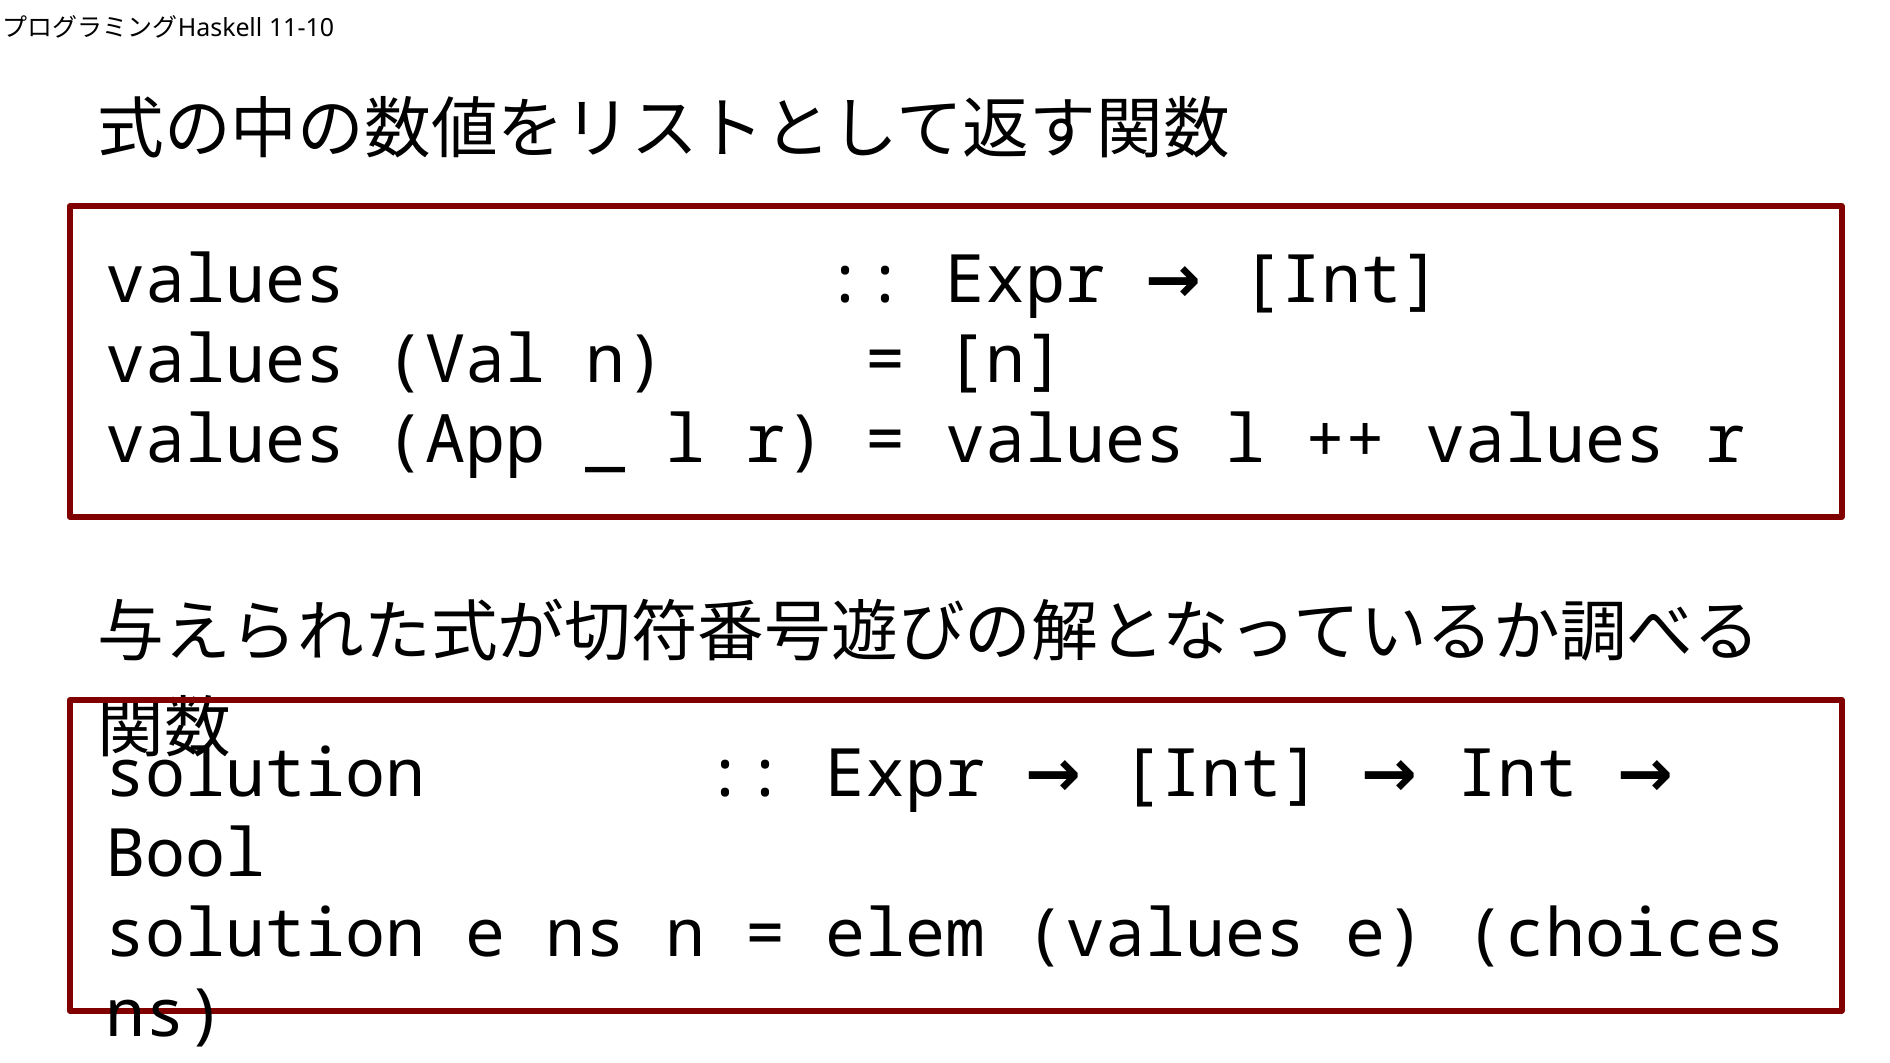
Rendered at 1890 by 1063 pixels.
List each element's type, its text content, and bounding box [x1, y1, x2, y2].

text_box values :: Expr → [Int] values (Val n) = [n] values (App _ l r) = values l ++ values r [69, 206, 1842, 517]
list 式の中の数値をリストとして返す関数 [94, 71, 1796, 146]
text_box solution :: Expr → [Int] → Int → Bool solution e ns n = elem (values e) (choices ns) ∧ eval e == [n] [69, 700, 1842, 1011]
list 与えられた式が切符番号遊びの解となっているか調べる関数 [94, 574, 1819, 649]
